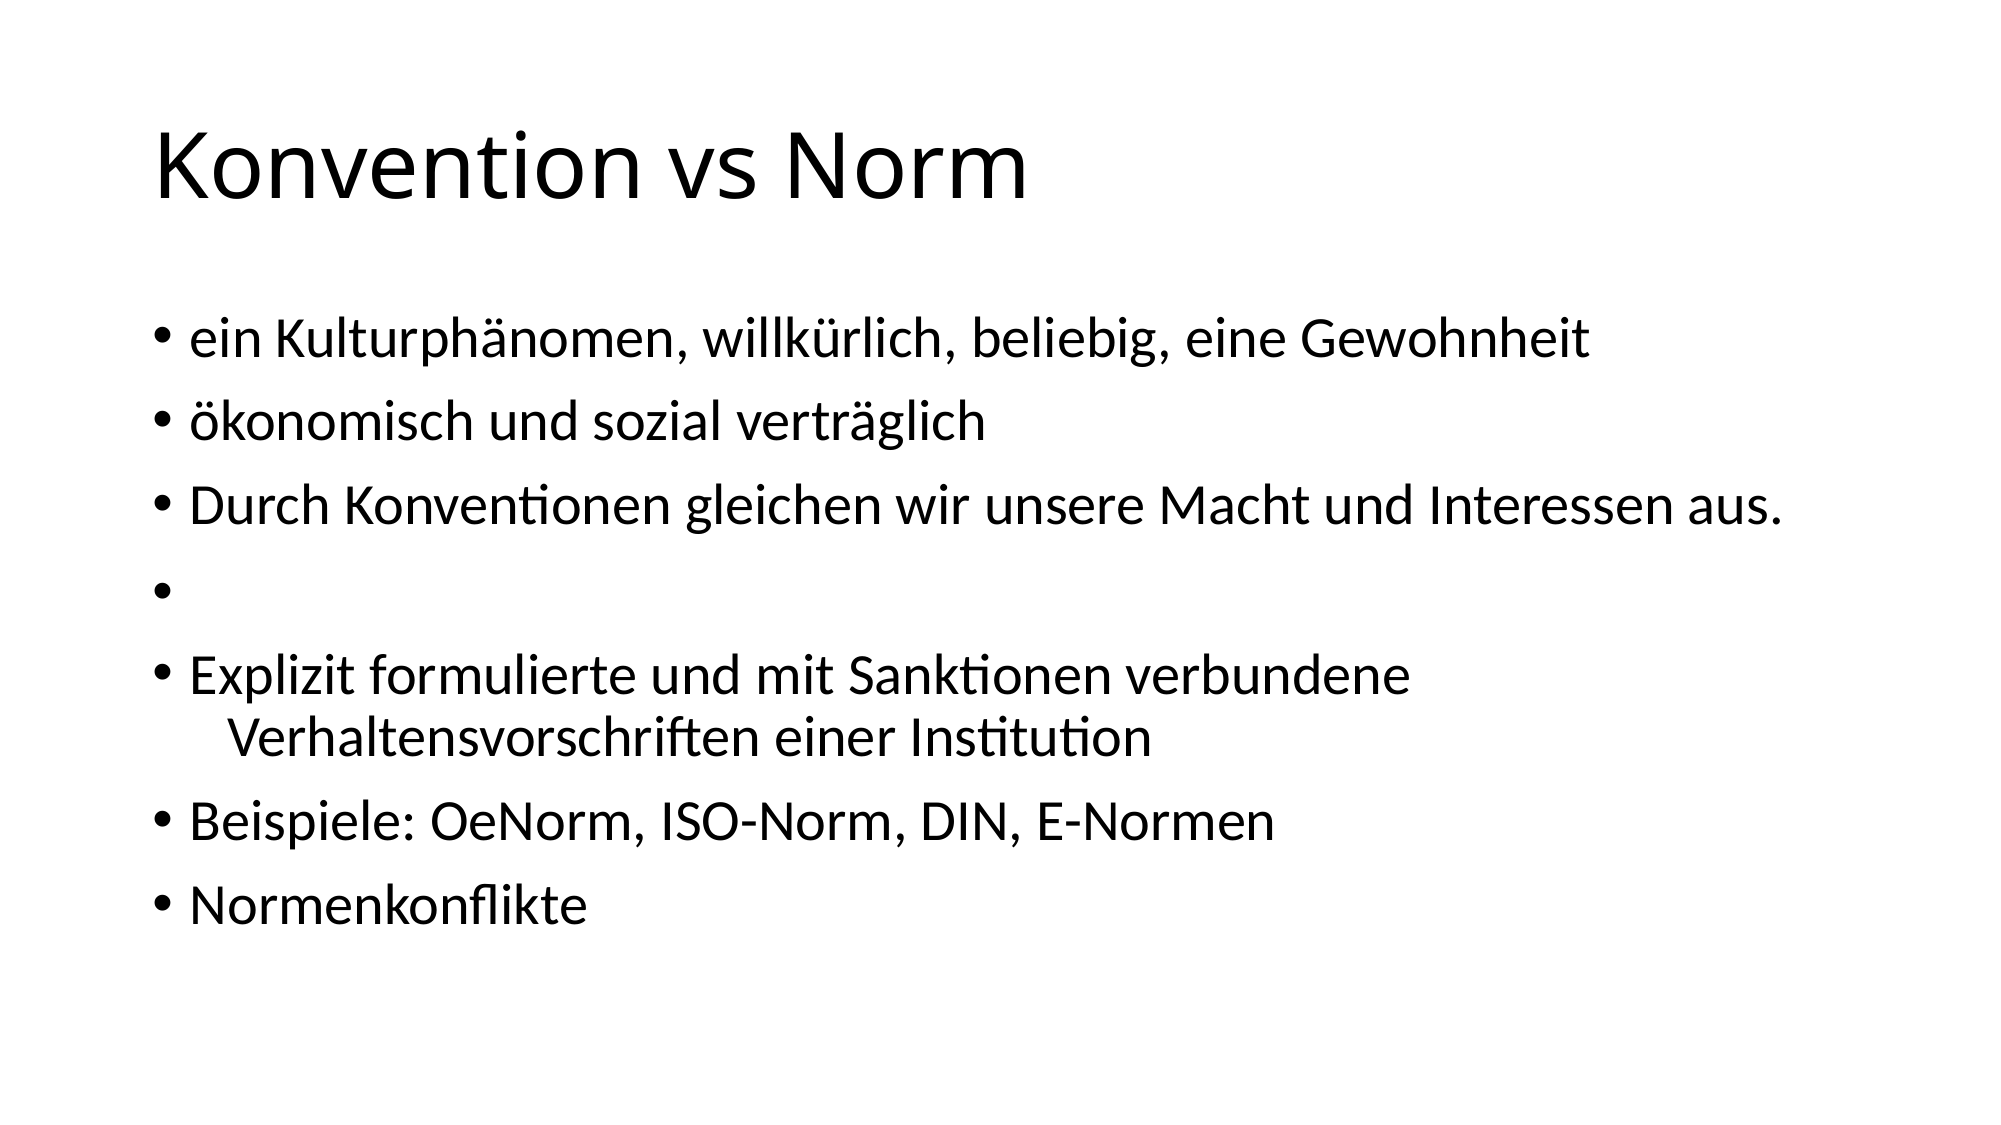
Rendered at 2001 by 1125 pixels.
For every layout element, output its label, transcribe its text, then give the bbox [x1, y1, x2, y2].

title Konvention vs Norm [137, 59, 1863, 278]
list ein Kulturphänomen, willkürlich, beliebig, eine Gewohnheit ökonomisch und sozial verträglich Durch Konventionen gleichen wir unsere Macht und Interessen aus. Explizit formulierte und mit Sanktionen verbundene Verhaltensvorschriften einer Institution Beispiele: OeNorm, ISO-Norm, DIN, E-Normen Normenkonflikte [137, 299, 1863, 1014]
